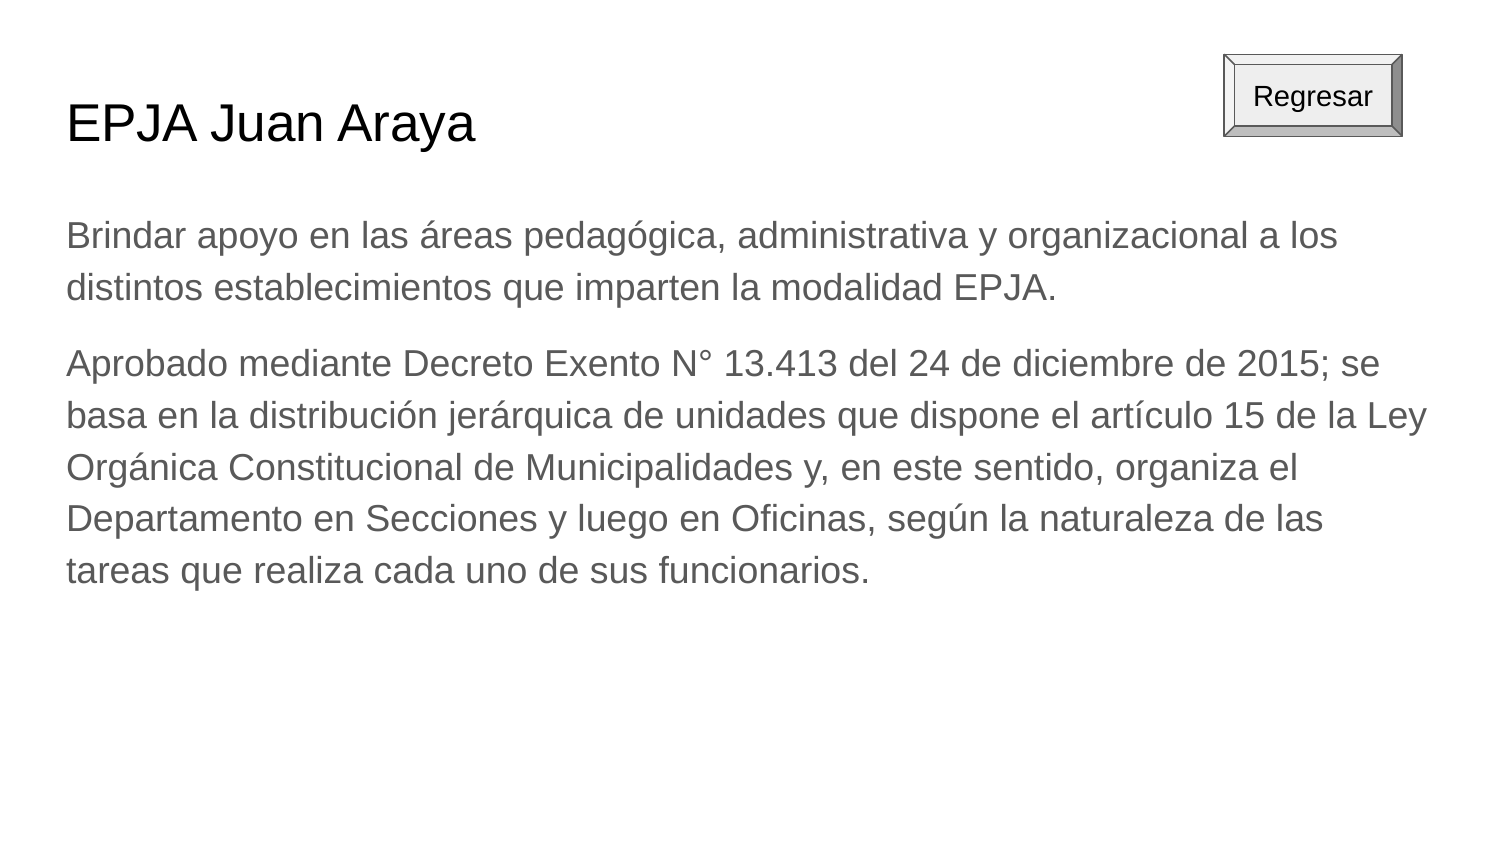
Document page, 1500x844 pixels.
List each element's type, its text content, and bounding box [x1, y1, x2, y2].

title EPJA Juan Araya [51, 72, 1449, 167]
text_box Regresar [1235, 65, 1391, 126]
list Brindar apoyo en las áreas pedagógica, administrativa y organizacional a los distintos establecimientos que imparten la modalidad EPJA. Aprobado mediante Decreto Exento N° 13.413 del 24 de diciembre de 2015; se basa en la distribución jerárquica de unidades que dispone el artículo 15 de la Ley Orgánica Constitucional de Municipalidades y, en este sentido, organiza el Departamento en Secciones y luego en Oficinas, según la naturaleza de las tareas que realiza cada uno de sus funcionarios. [51, 189, 1449, 750]
